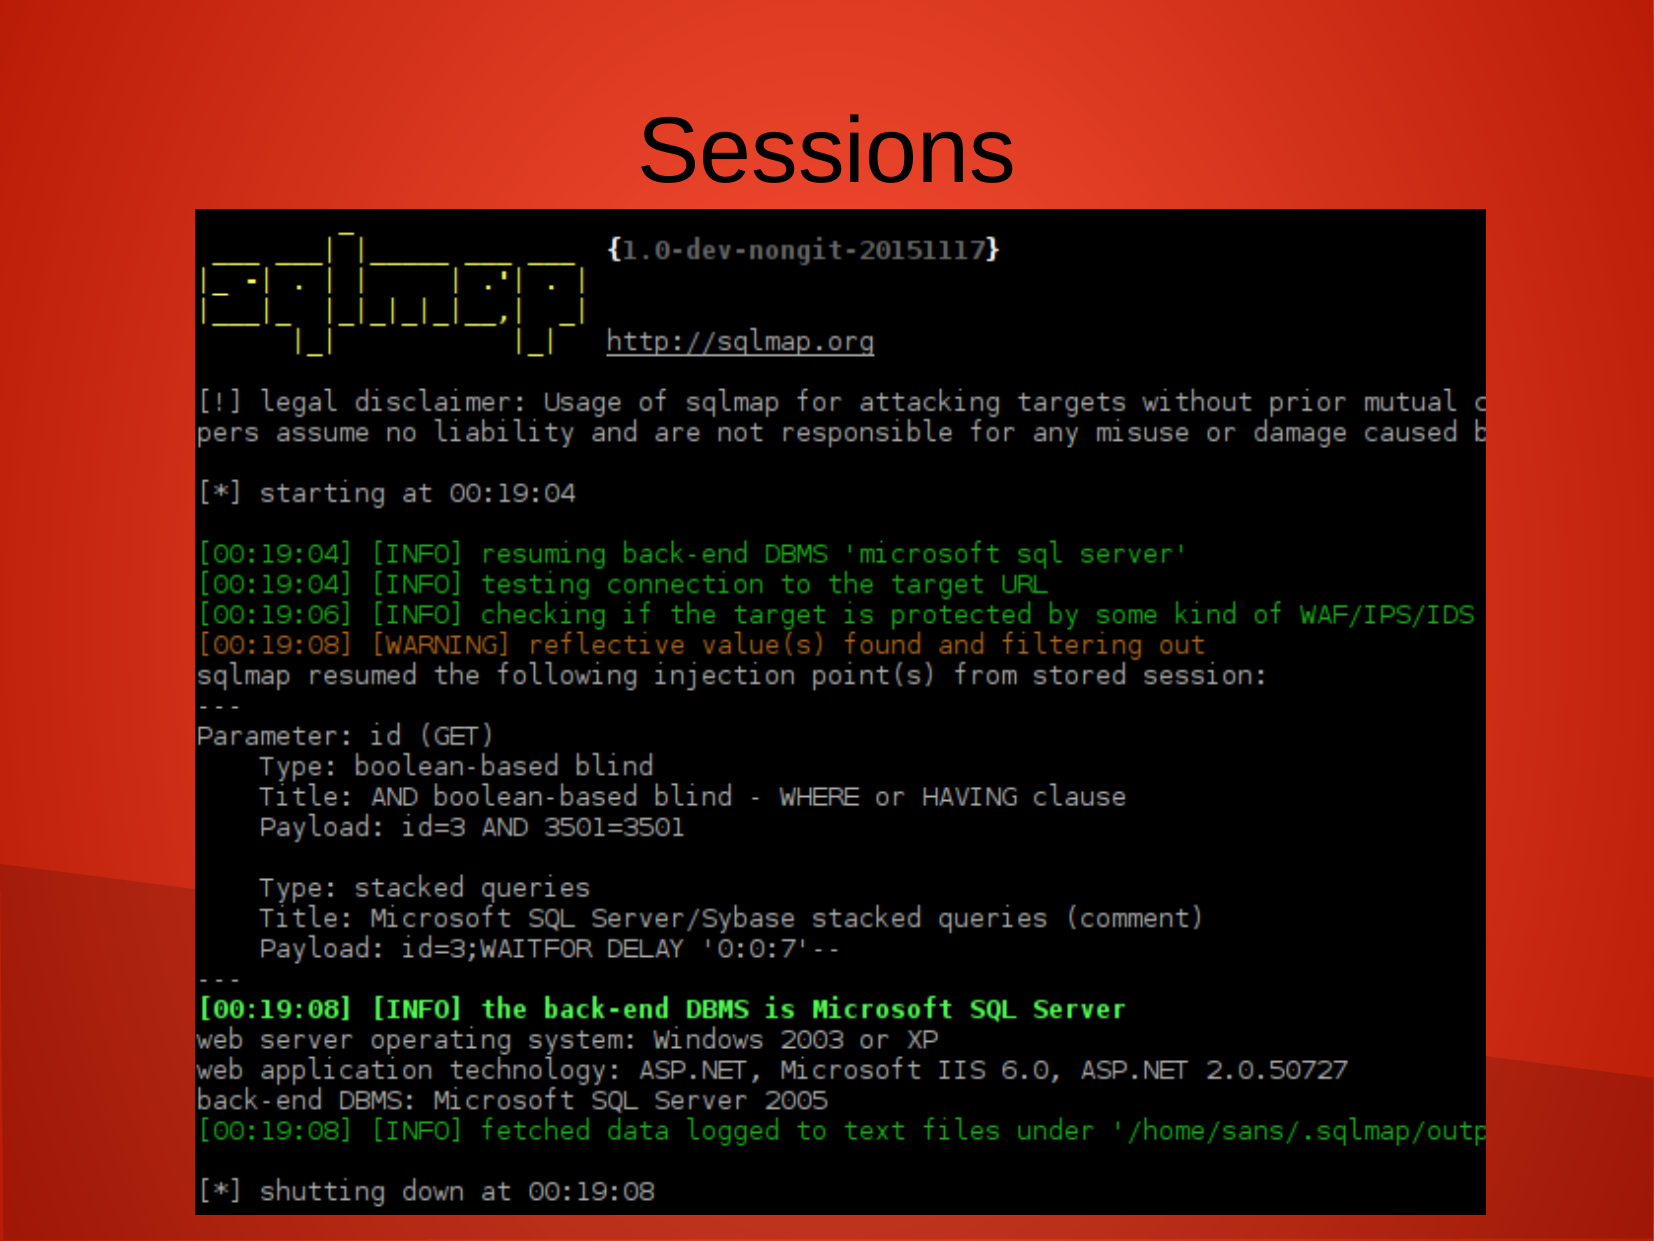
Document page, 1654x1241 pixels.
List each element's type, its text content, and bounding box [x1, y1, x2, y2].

picture [195, 209, 1486, 1216]
title Sessions [82, 47, 1571, 252]
